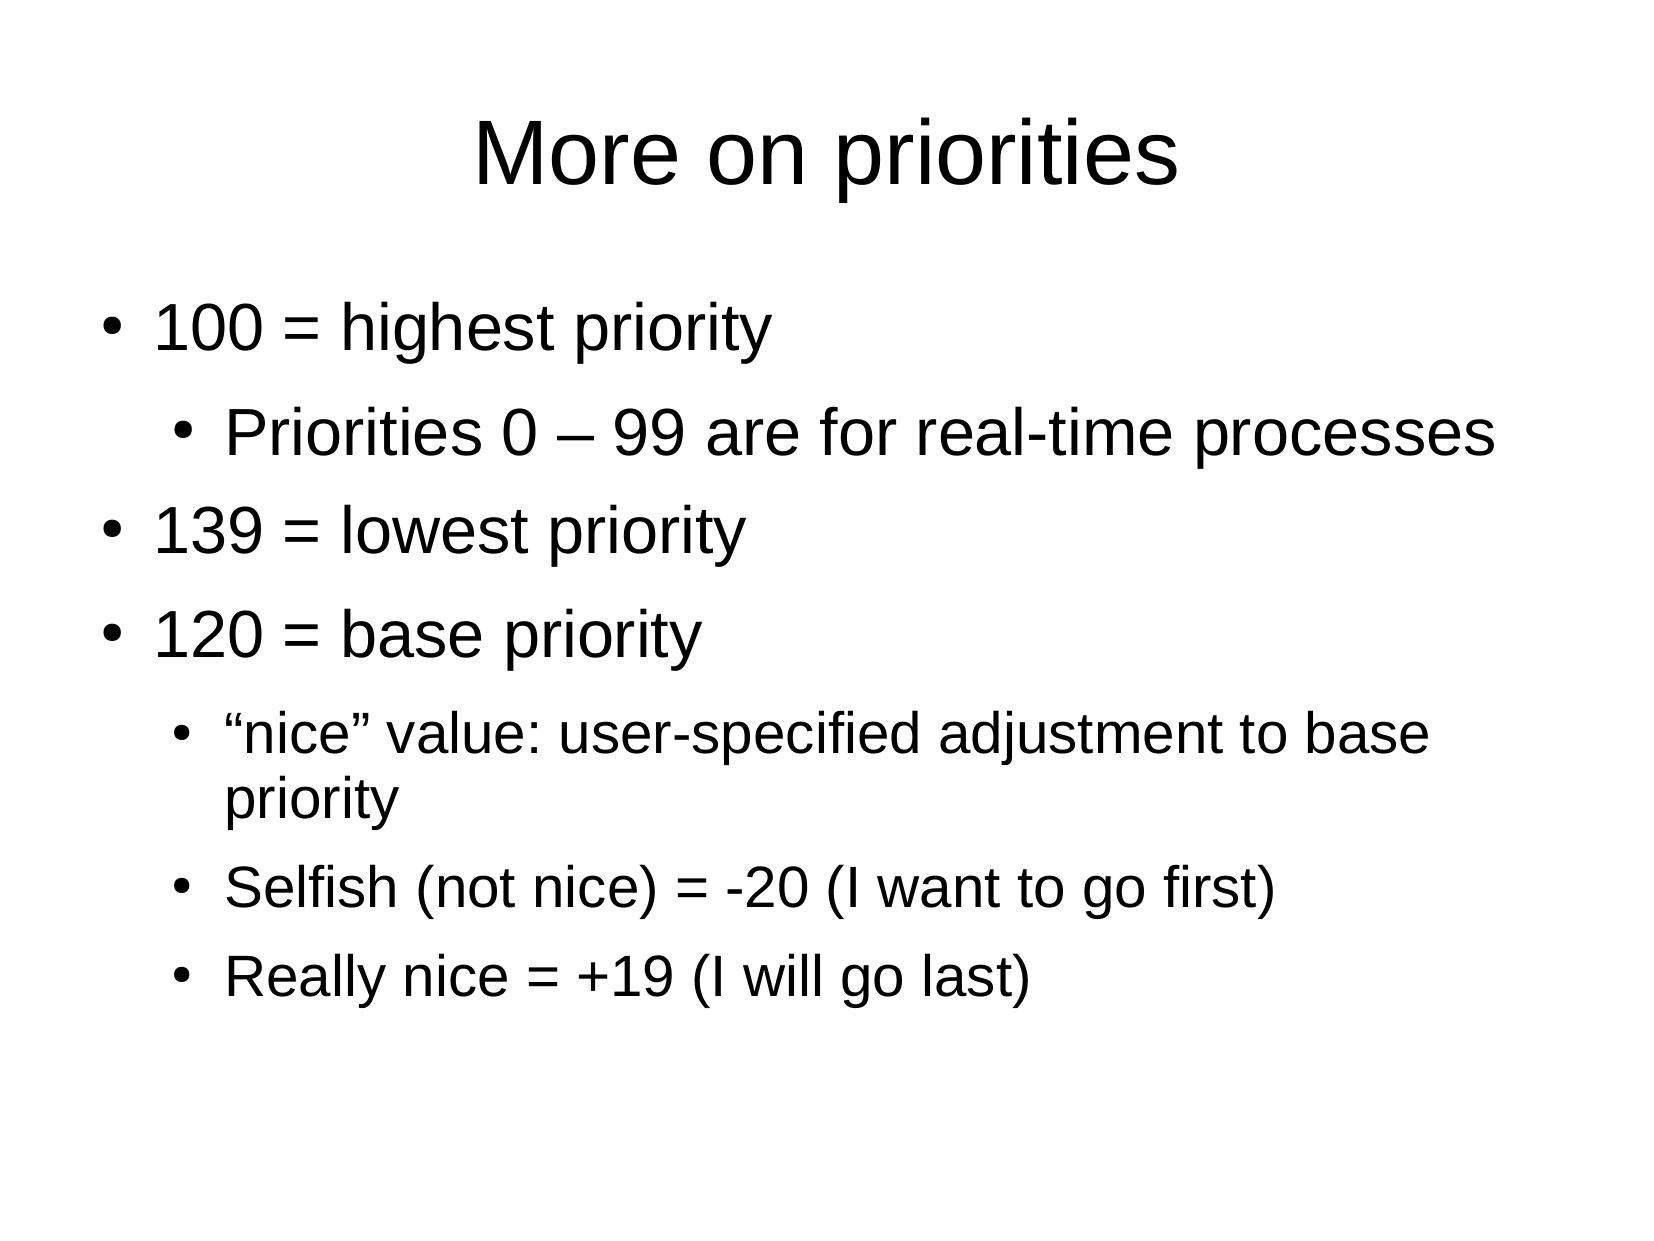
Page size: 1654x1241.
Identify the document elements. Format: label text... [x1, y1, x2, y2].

list 100 = highest priority Priorities 0 – 99 are for real-time processes 139 = lowest priority 120 = base priority “nice” value: user-specified adjustment to base priority Selfish (not nice) = -20 (I want to go first) Really nice = +19 (I will go last) [82, 290, 1571, 1010]
title More on priorities [82, 49, 1571, 257]
